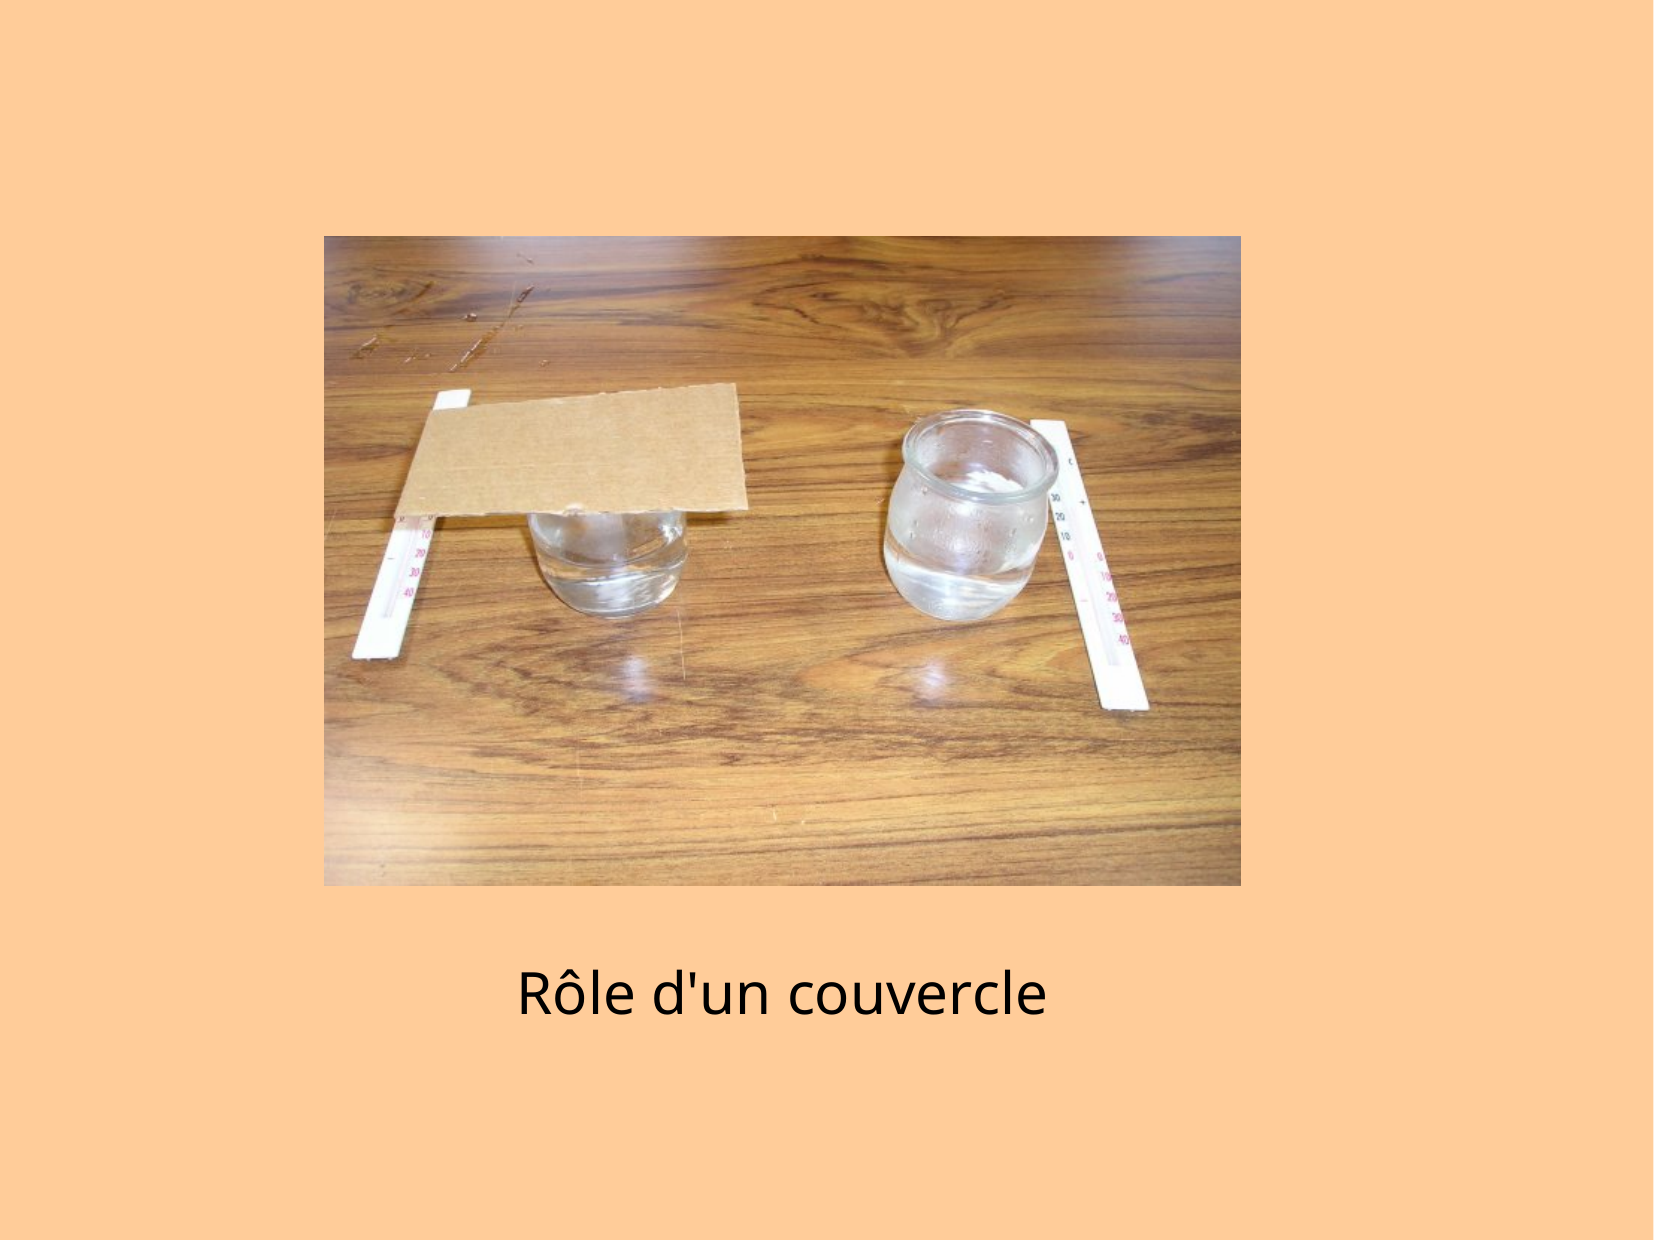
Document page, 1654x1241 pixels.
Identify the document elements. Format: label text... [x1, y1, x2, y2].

picture [324, 236, 1241, 886]
text_box Rôle d'un couvercle [501, 944, 1152, 1028]
